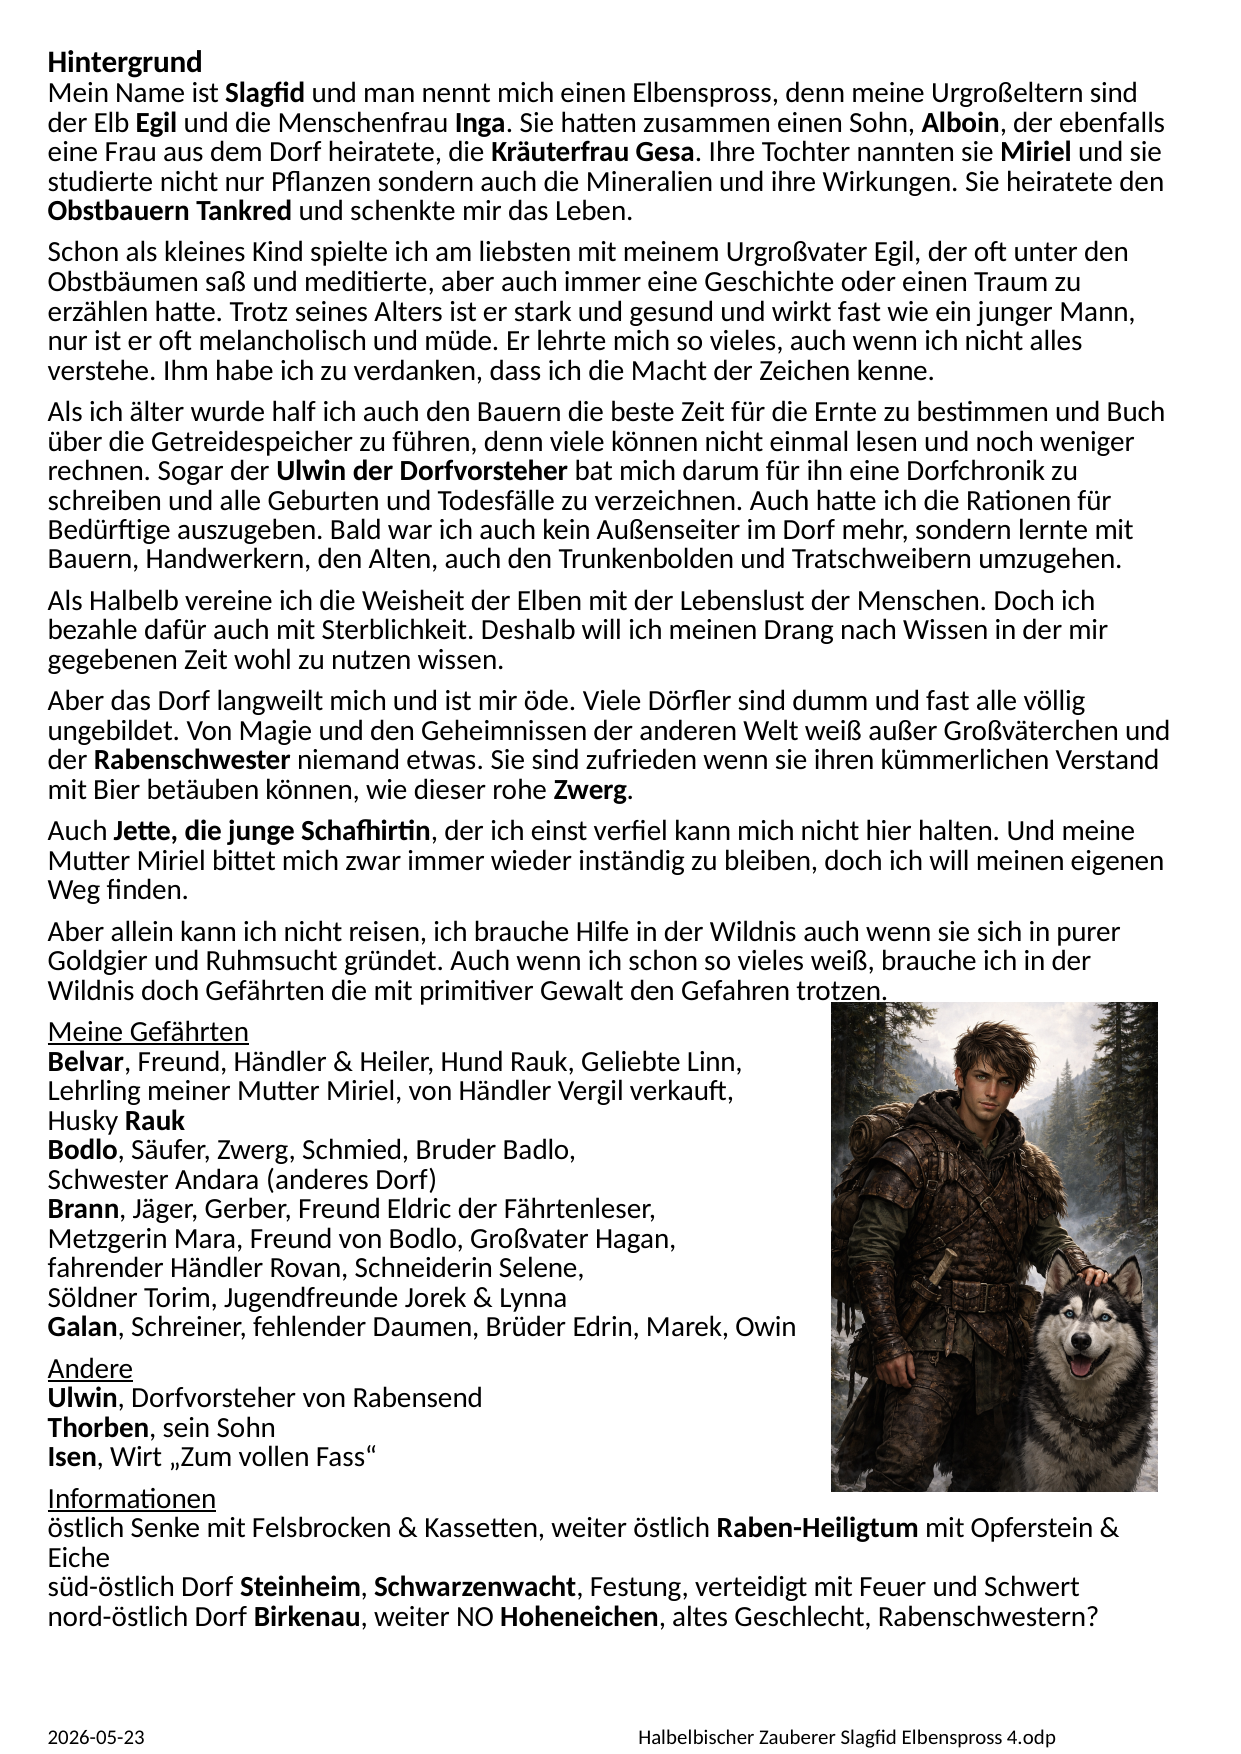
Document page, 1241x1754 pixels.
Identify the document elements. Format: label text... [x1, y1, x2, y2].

text_box Hintergrund Mein Name ist Slagfid und man nennt mich einen Elbenspross, denn meine Urgroßeltern sind der Elb Egil und die Menschenfrau Inga. Sie hatten zusammen einen Sohn, Alboin, der ebenfalls eine Frau aus dem Dorf heiratete, die Kräuterfrau Gesa. Ihre Tochter nannten sie Miriel und sie studierte nicht nur Pflanzen sondern auch die Mineralien und ihre Wirkungen. Sie heiratete den Obstbauern Tankred und schenkte mir das Leben. Schon als kleines Kind spielte ich am liebsten mit meinem Urgroßvater Egil, der oft unter den Obstbäumen saß und meditierte, aber auch immer eine Geschichte oder einen Traum zu erzählen hatte. Trotz seines Alters ist er stark und gesund und wirkt fast wie ein junger Mann, nur ist er oft melancholisch und müde. Er lehrte mich so vieles, auch wenn ich nicht alles verstehe. Ihm habe ich zu verdanken, dass ich die Macht der Zeichen kenne. Als ich älter wurde half ich auch den Bauern die beste Zeit für die Ernte zu bestimmen und Buch über die Getreidespeicher zu führen, denn viele können nicht einmal lesen und noch weniger rechnen. Sogar der Ulwin der Dorfvorsteher bat mich darum für ihn eine Dorfchronik zu schreiben und alle Geburten und Todesfälle zu verzeichnen. Auch hatte ich die Rationen für Bedürftige auszugeben. Bald war ich auch kein Außenseiter im Dorf mehr, sondern lernte mit Bauern, Handwerkern, den Alten, auch den Trunkenbolden und Tratschweibern umzugehen. Als Halbelb vereine ich die Weisheit der Elben mit der Lebenslust der Menschen. Doch ich bezahle dafür auch mit Sterblichkeit. Deshalb will ich meinen Drang nach Wissen in der mir gegebenen Zeit wohl zu nutzen wissen. Aber das Dorf langweilt mich und ist mir öde. Viele Dörfler sind dumm und fast alle völlig ungebildet. Von Magie und den Geheimnissen der anderen Welt weiß außer Großväterchen und der Rabenschwester niemand etwas. Sie sind zufrieden wenn sie ihren kümmerlichen Verstand mit Bier betäuben können, wie dieser rohe Zwerg. Auch Jette, die junge Schafhirtin, der ich einst verfiel kann mich nicht hier halten. Und meine Mutter Miriel bittet mich zwar immer wieder inständig zu bleiben, doch ich will meinen eigenen Weg finden. Aber allein kann ich nicht reisen, ich brauche Hilfe in der Wildnis auch wenn sie sich in purer Goldgier und Ruhmsucht gründet. Auch wenn ich schon so vieles weiß, brauche ich in der Wildnis doch Gefährten die mit primitiver Gewalt den Gefahren trotzen. Meine Gefährten Belvar, Freund, Händler & Heiler, Hund Rauk, Geliebte Linn, Lehrling meiner Mutter Miriel, von Händler Vergil verkauft, Husky Rauk Bodlo, Säufer, Zwerg, Schmied, Bruder Badlo, Schwester Andara (anderes Dorf) Brann, Jäger, Gerber, Freund Eldric der Fährtenleser, Metzgerin Mara, Freund von Bodlo, Großvater Hagan, fahrender Händler Rovan, Schneiderin Selene, Söldner Torim, Jugendfreunde Jorek & Lynna Galan, Schreiner, fehlender Daumen, Brüder Edrin, Marek, Owin Andere Ulwin, Dorfvorsteher von Rabensend Thorben, sein Sohn Isen, Wirt „Zum vollen Fass“ Informationen östlich Senke mit Felsbrocken & Kassetten, weiter östlich Raben-Heiligtum mit Opferstein & Eiche süd-östlich Dorf Steinheim, Schwarzenwacht, Festung, verteidigt mit Feuer und Schwert nord-östlich Dorf Birkenau, weiter NO Hoheneichen, altes Geschlecht, Rabenschwestern? 2026-05-23 Halbelbischer Zauberer Slagfid Elbenspross 4.odp [32, 41, 1187, 1754]
picture [831, 1002, 1158, 1492]
